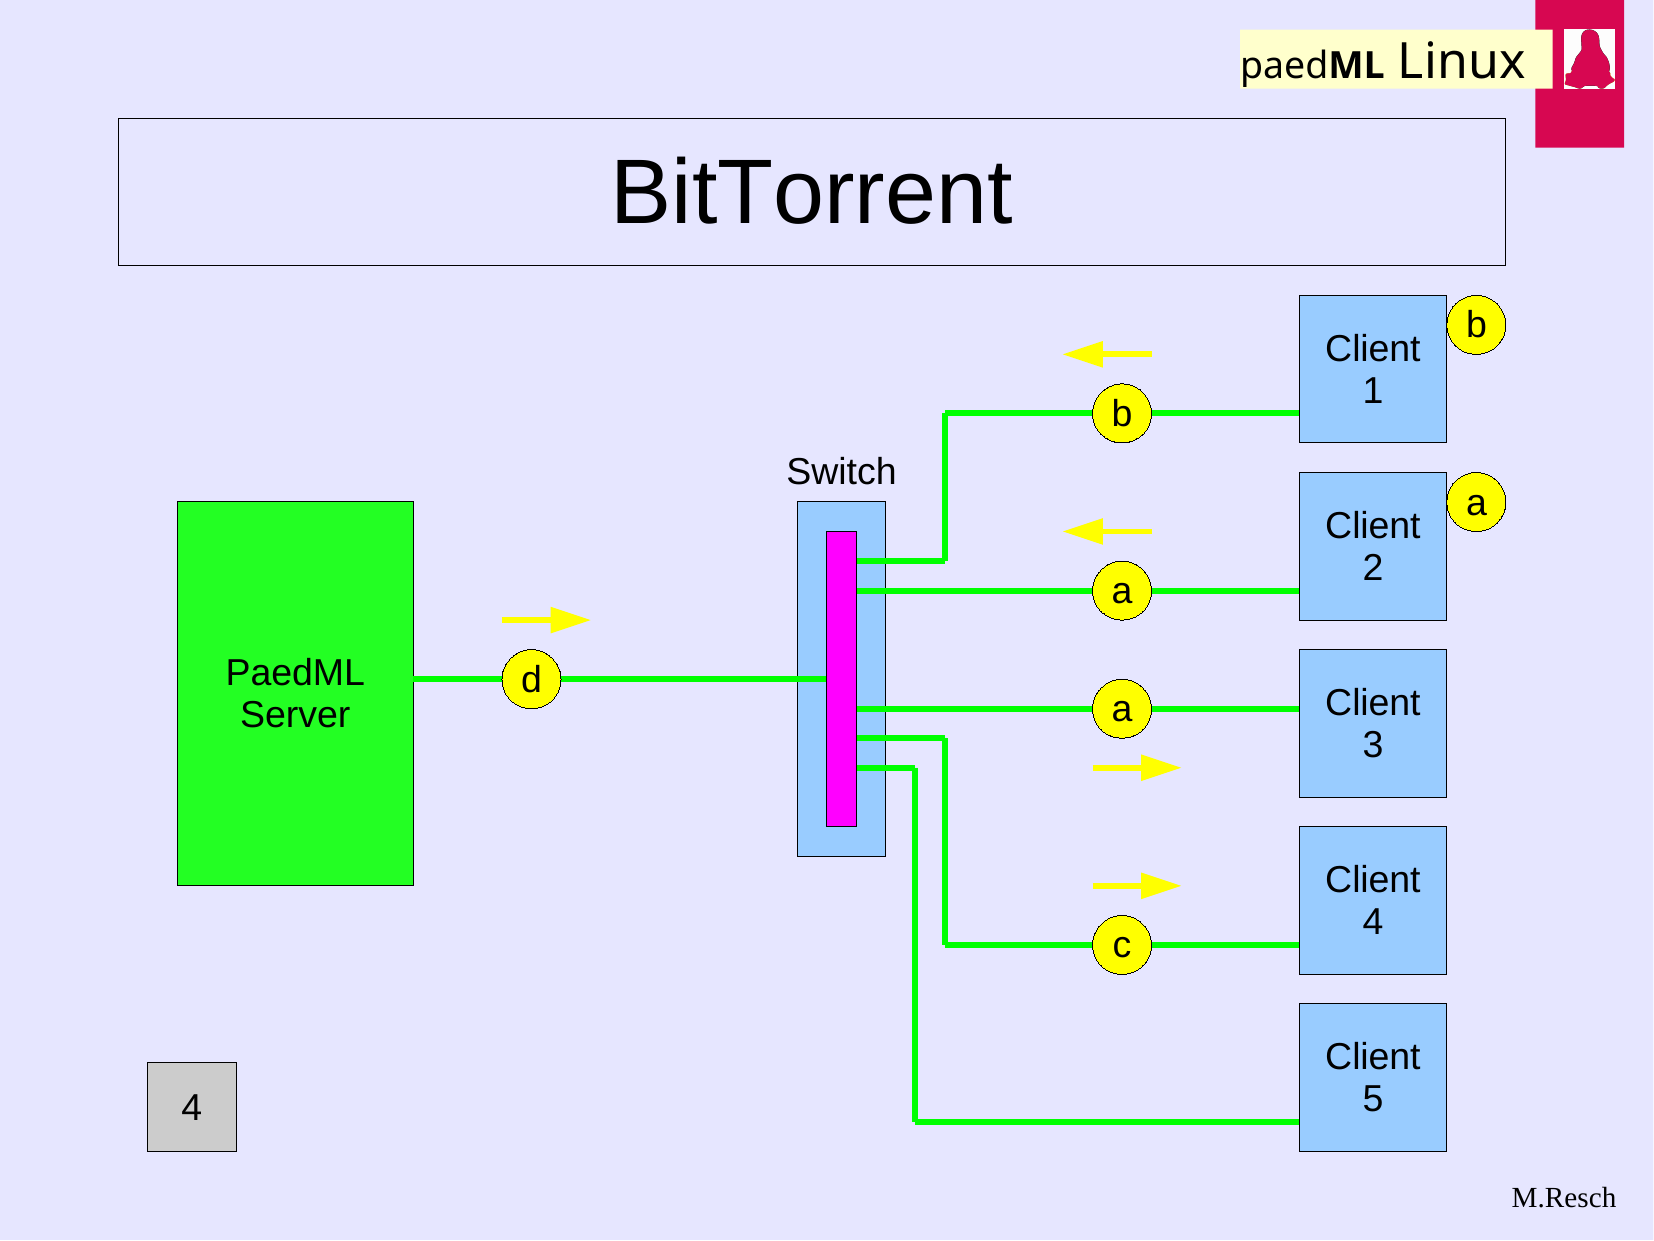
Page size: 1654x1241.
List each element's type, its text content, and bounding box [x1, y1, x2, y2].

text_box 4 [147, 1062, 237, 1152]
text_box Client 1 [1299, 295, 1447, 443]
text_box b [1092, 383, 1152, 443]
text_box a [1446, 472, 1506, 532]
text_box a [1092, 679, 1152, 739]
text_box Switch [767, 442, 916, 500]
text_box c [1092, 915, 1152, 975]
text_box [797, 501, 886, 857]
text_box PaedML Server [177, 501, 414, 886]
text_box Client 4 [1299, 826, 1447, 975]
text_box b [1446, 295, 1506, 355]
title BitTorrent [118, 118, 1506, 266]
text_box a [1092, 561, 1152, 621]
text_box Client 3 [1299, 649, 1447, 798]
text_box d [501, 649, 562, 709]
text_box Client 5 [1299, 1003, 1447, 1152]
text_box Client 2 [1299, 472, 1447, 621]
